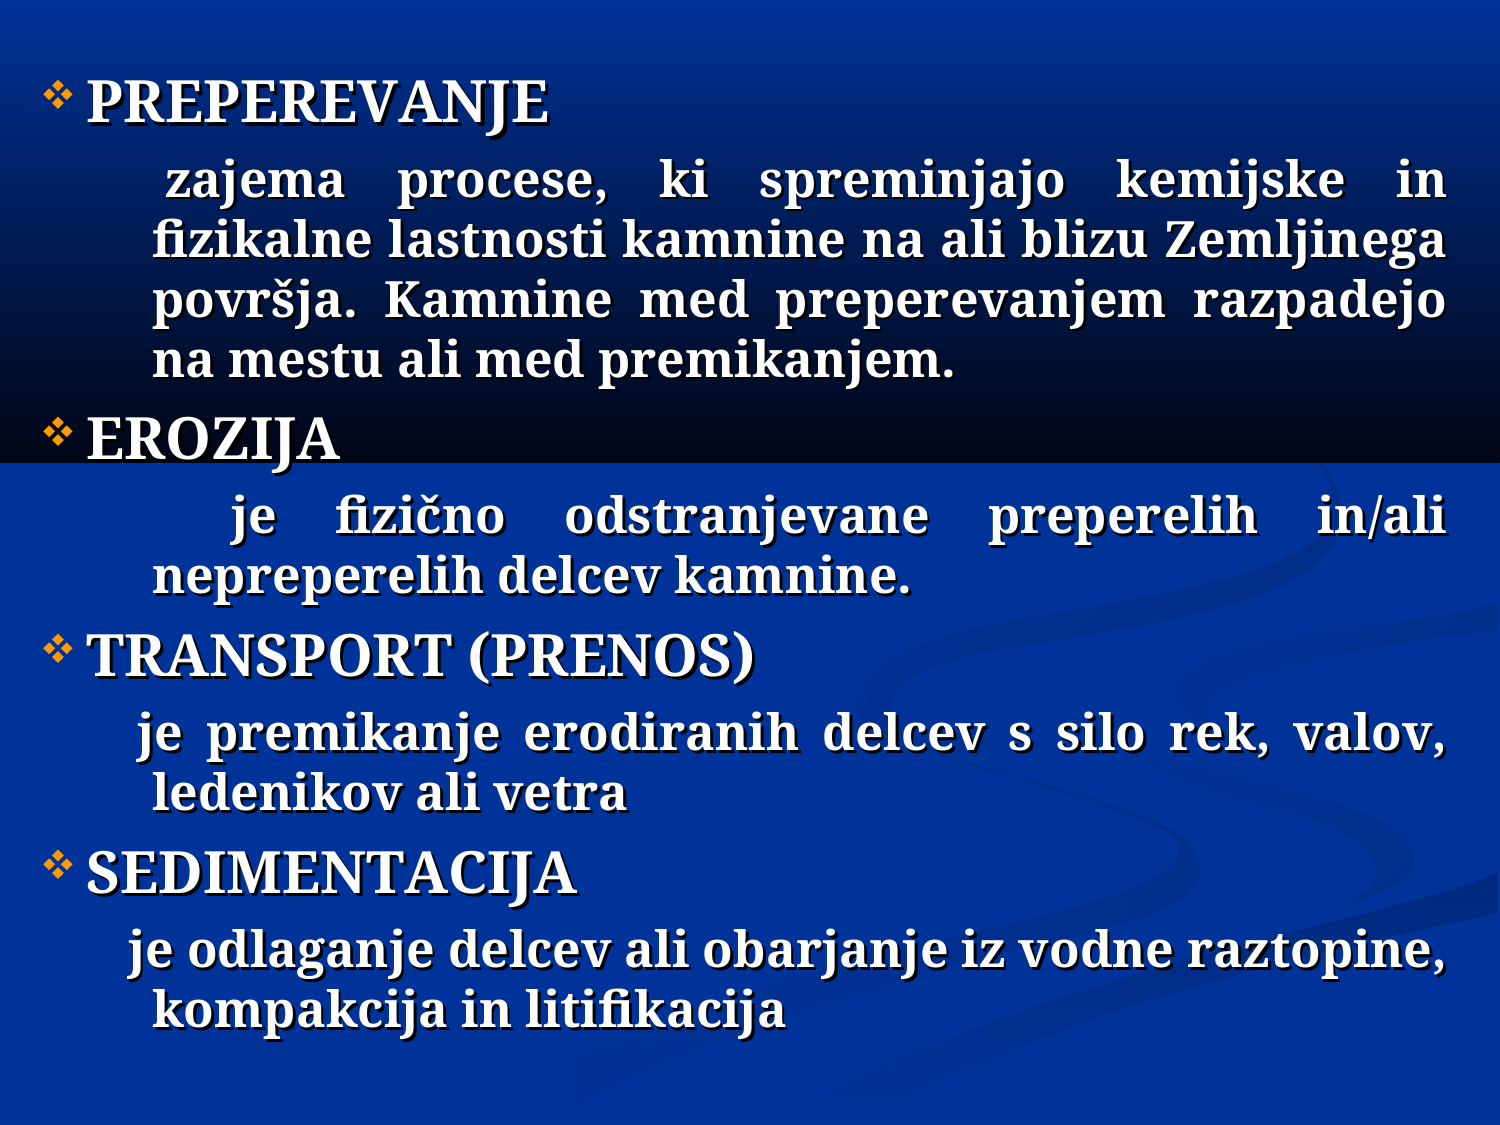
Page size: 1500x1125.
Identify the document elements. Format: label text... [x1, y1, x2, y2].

list PREPEREVANJE zajema procese, ki spreminjajo kemijske in fizikalne lastnosti kamnine na ali blizu Zemljinega površja. Kamnine med preperevanjem razpadejo na mestu ali med premikanjem. EROZIJA je fizično odstranjevane preperelih in/ali nepreperelih delcev kamnine. TRANSPORT (PRENOS) je premikanje erodiranih delcev s silo rek, valov, ledenikov ali vetra SEDIMENTACIJA je odlaganje delcev ali obarjanje iz vodne raztopine, kompakcija in litifikacija [0, 0, 1463, 1125]
